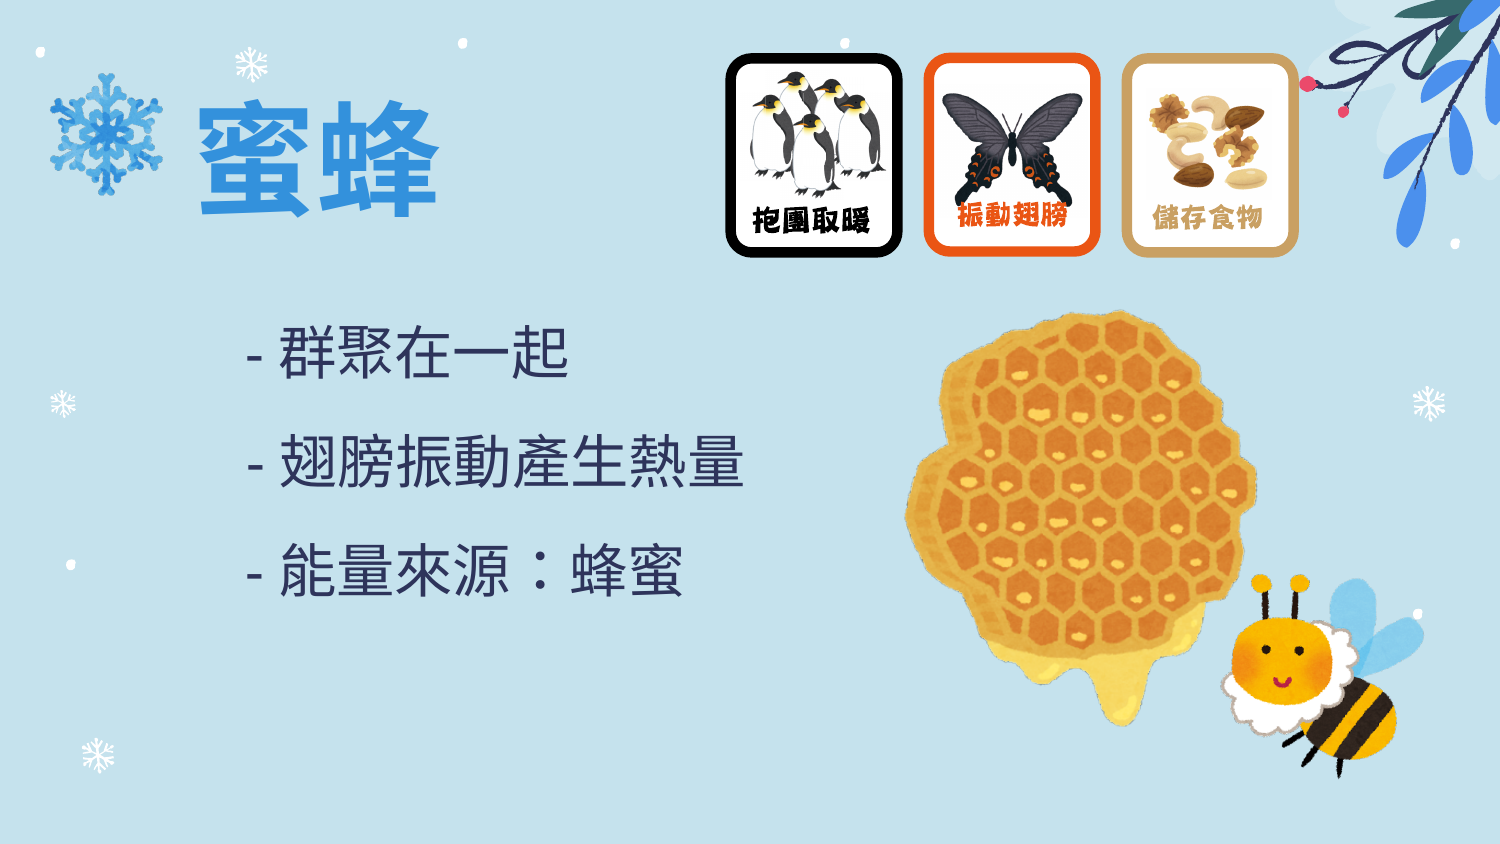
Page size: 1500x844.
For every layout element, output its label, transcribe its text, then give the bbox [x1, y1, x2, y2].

title 蜜蜂 [176, 66, 617, 214]
text_box -翅膀振動產生熱量 [231, 410, 880, 505]
picture [725, 52, 903, 258]
picture [1121, 52, 1299, 258]
text_box -群聚在一起 [230, 301, 880, 396]
text_box -能量來源：蜂蜜 [230, 519, 1002, 614]
picture [923, 52, 1101, 258]
picture [880, 301, 1434, 788]
picture [38, 66, 177, 204]
